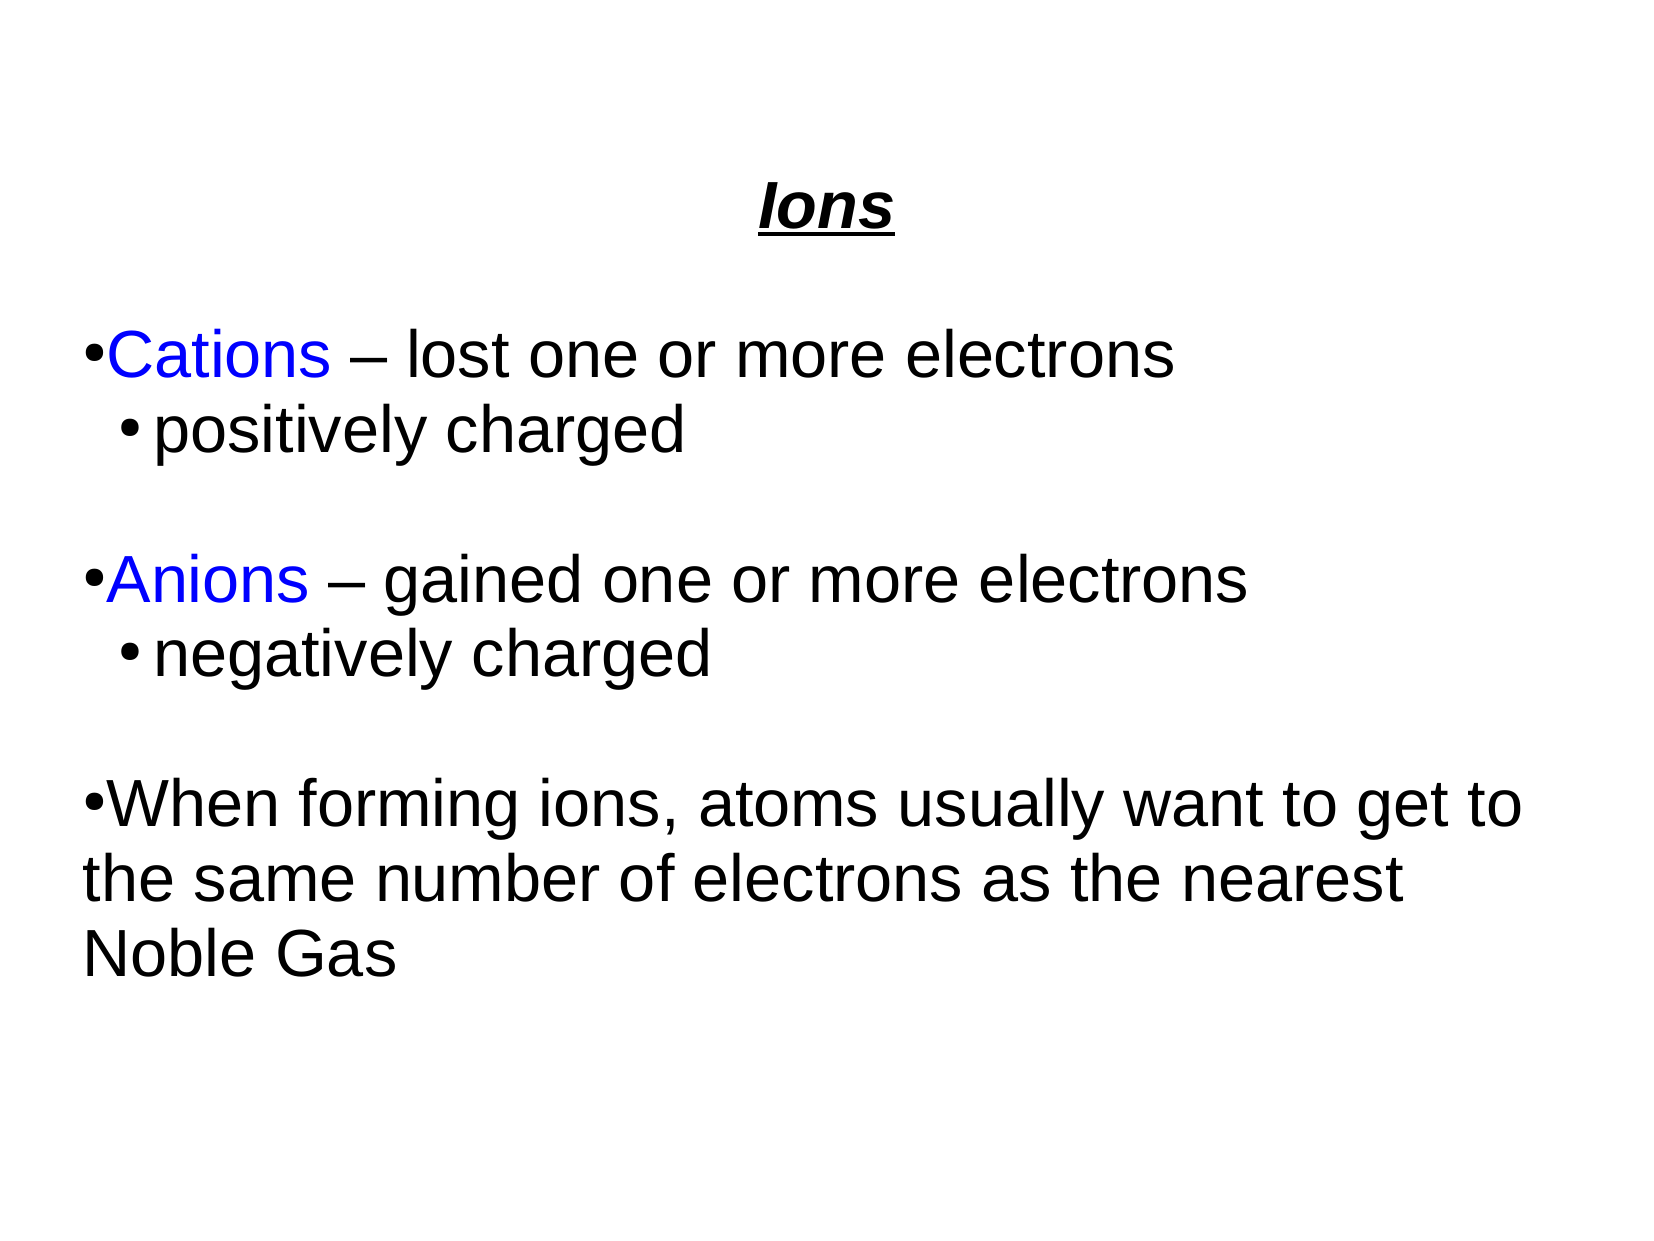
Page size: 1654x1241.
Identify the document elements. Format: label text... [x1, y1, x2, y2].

subtitle Ions Cations – lost one or more electrons positively charged Anions – gained one or more electrons negatively charged When forming ions, atoms usually want to get to the same number of electrons as the nearest Noble Gas [82, 49, 1571, 1109]
